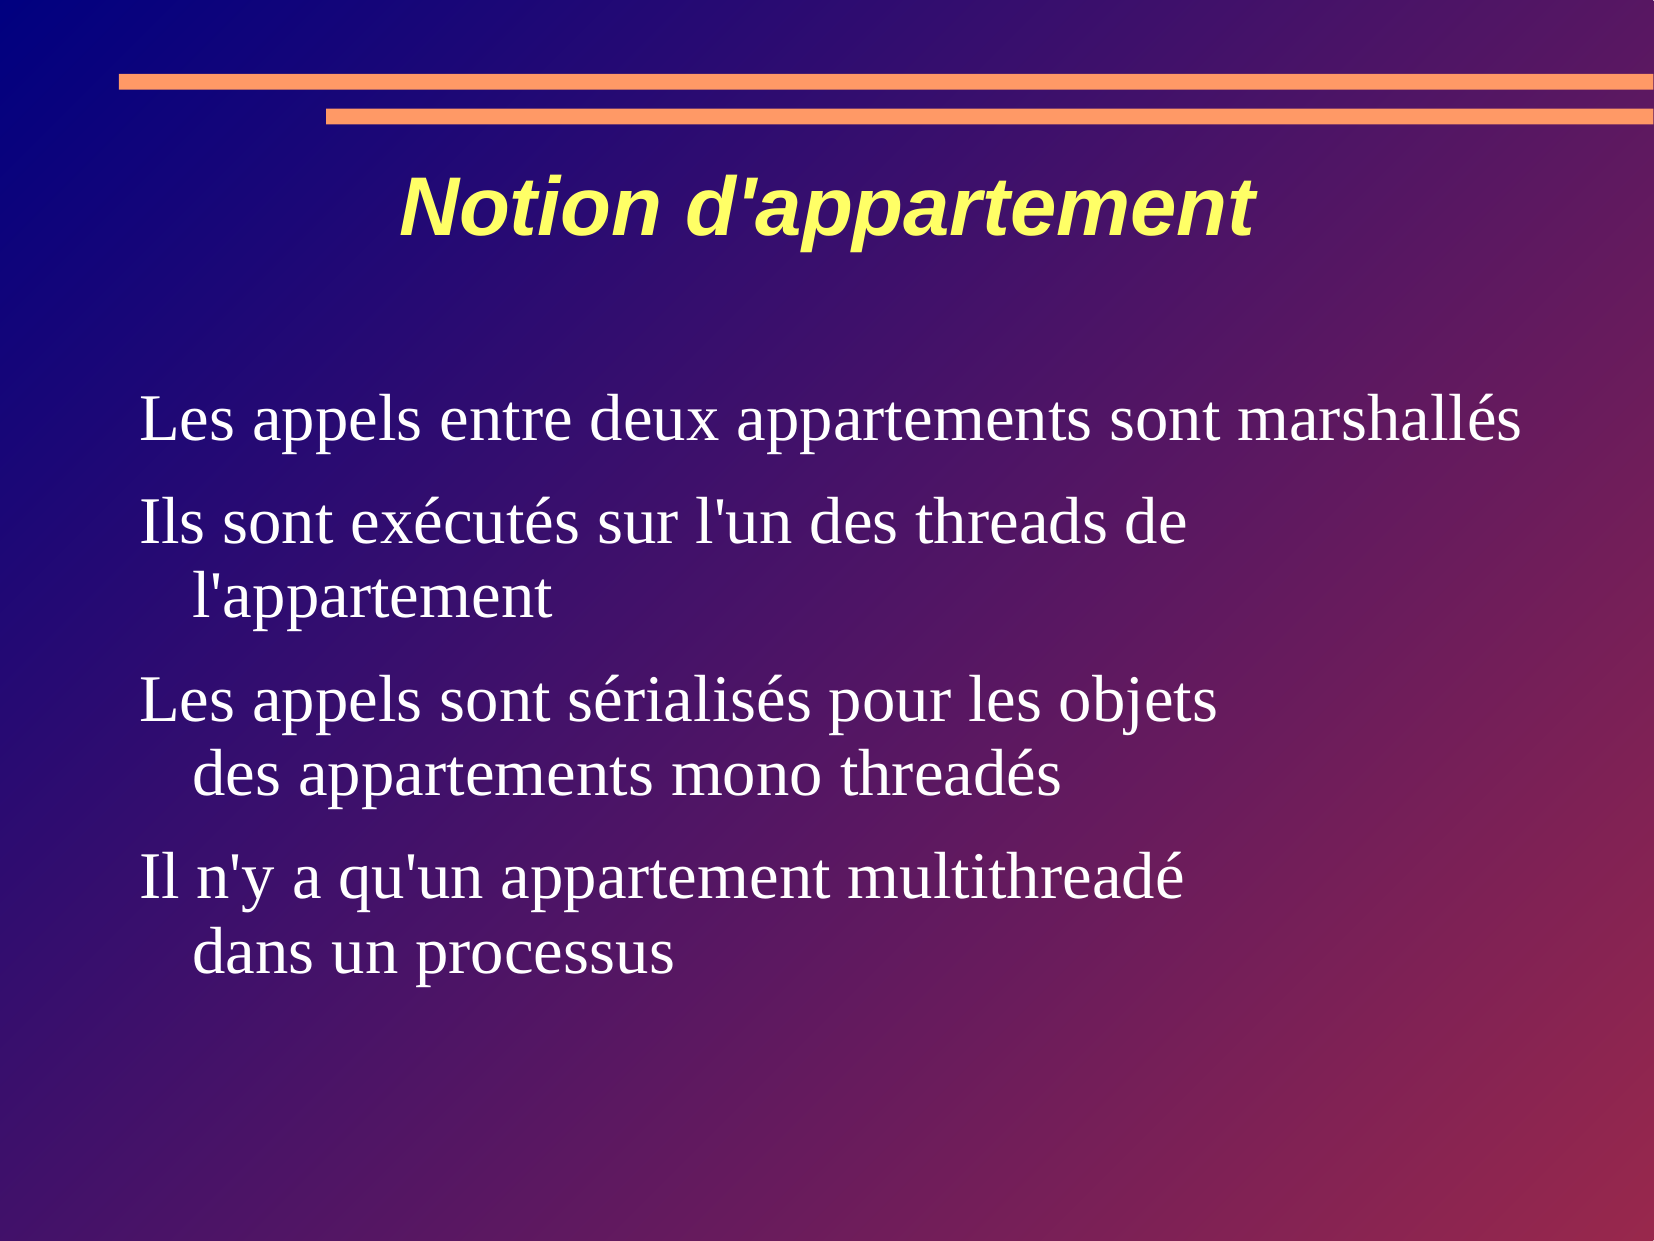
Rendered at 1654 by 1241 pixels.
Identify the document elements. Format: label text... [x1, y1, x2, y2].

list Les appels entre deux appartements sont marshallés Ils sont exécutés sur l'un des threads de l'appartement Les appels sont sérialisés pour les objets des appartements mono threadés Il n'y a qu'un appartement multithreadé dans un processus [121, 380, 1534, 1083]
title Notion d'appartement [121, 102, 1534, 311]
